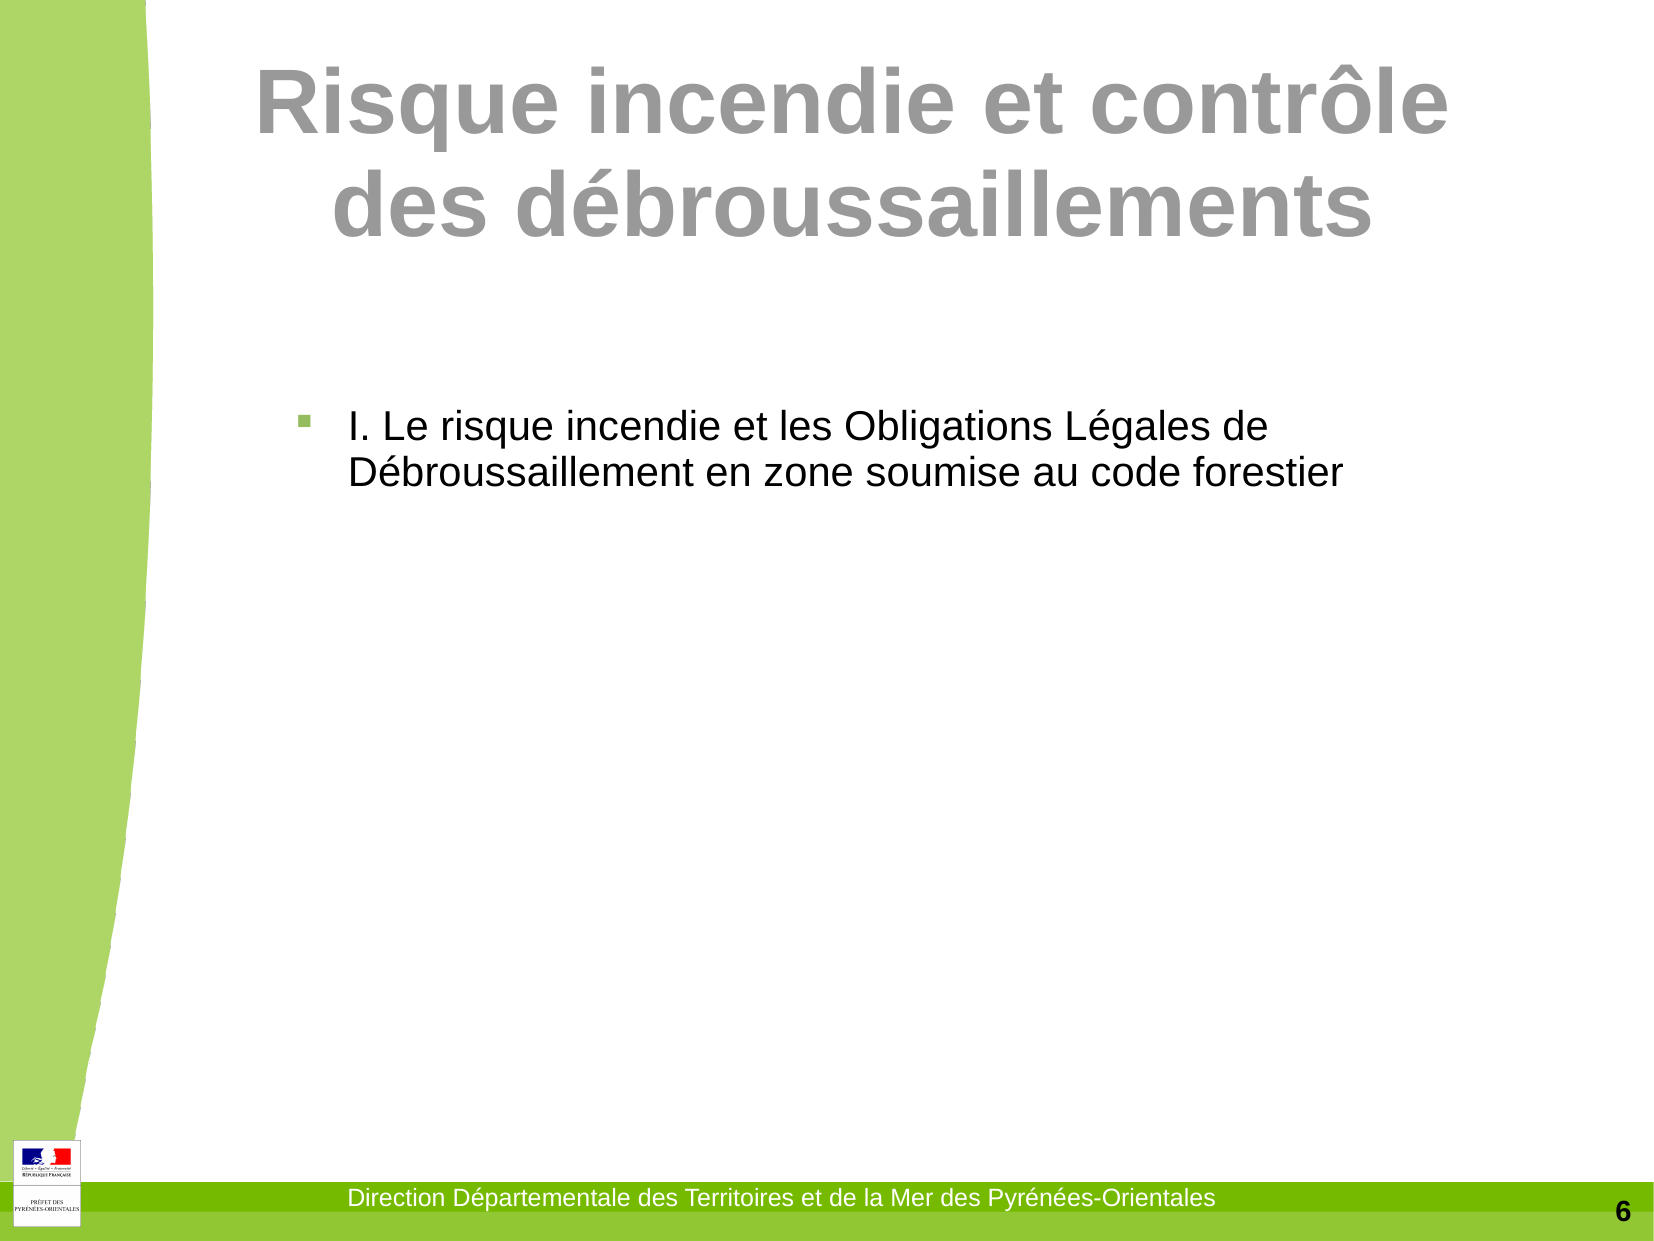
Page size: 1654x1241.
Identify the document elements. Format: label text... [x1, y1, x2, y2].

title Risque incendie et contrôle des débroussaillements [136, 50, 1571, 256]
list I. Le risque incendie et les Obligations Légales de Débroussaillement en zone soumise au code forestier [206, 402, 1536, 860]
picture [0, 0, 1654, 1241]
